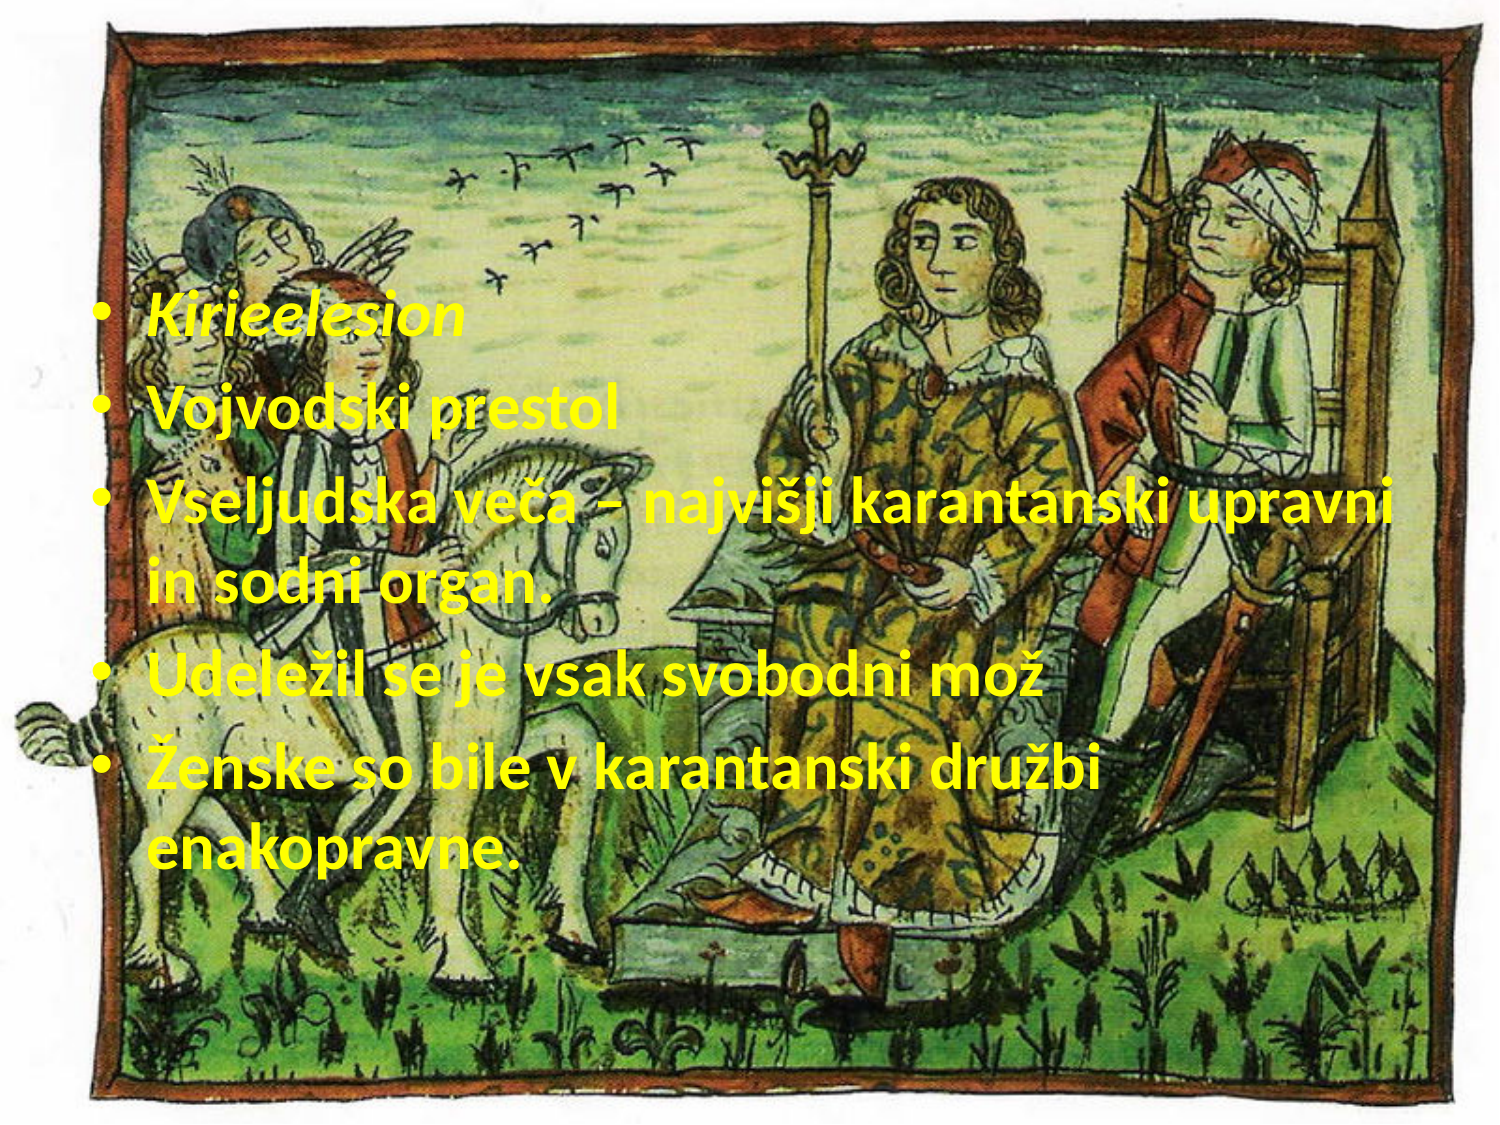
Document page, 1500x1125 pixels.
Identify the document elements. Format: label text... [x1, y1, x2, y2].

picture [0, 0, 1499, 1124]
list Kirieelesion Vojvodski prestol Vseljudska veča – najvišji karantanski upravni in sodni organ. Udeležil se je vsak svobodni mož Ženske so bile v karantanski družbi enakopravne. [75, 262, 1425, 1005]
